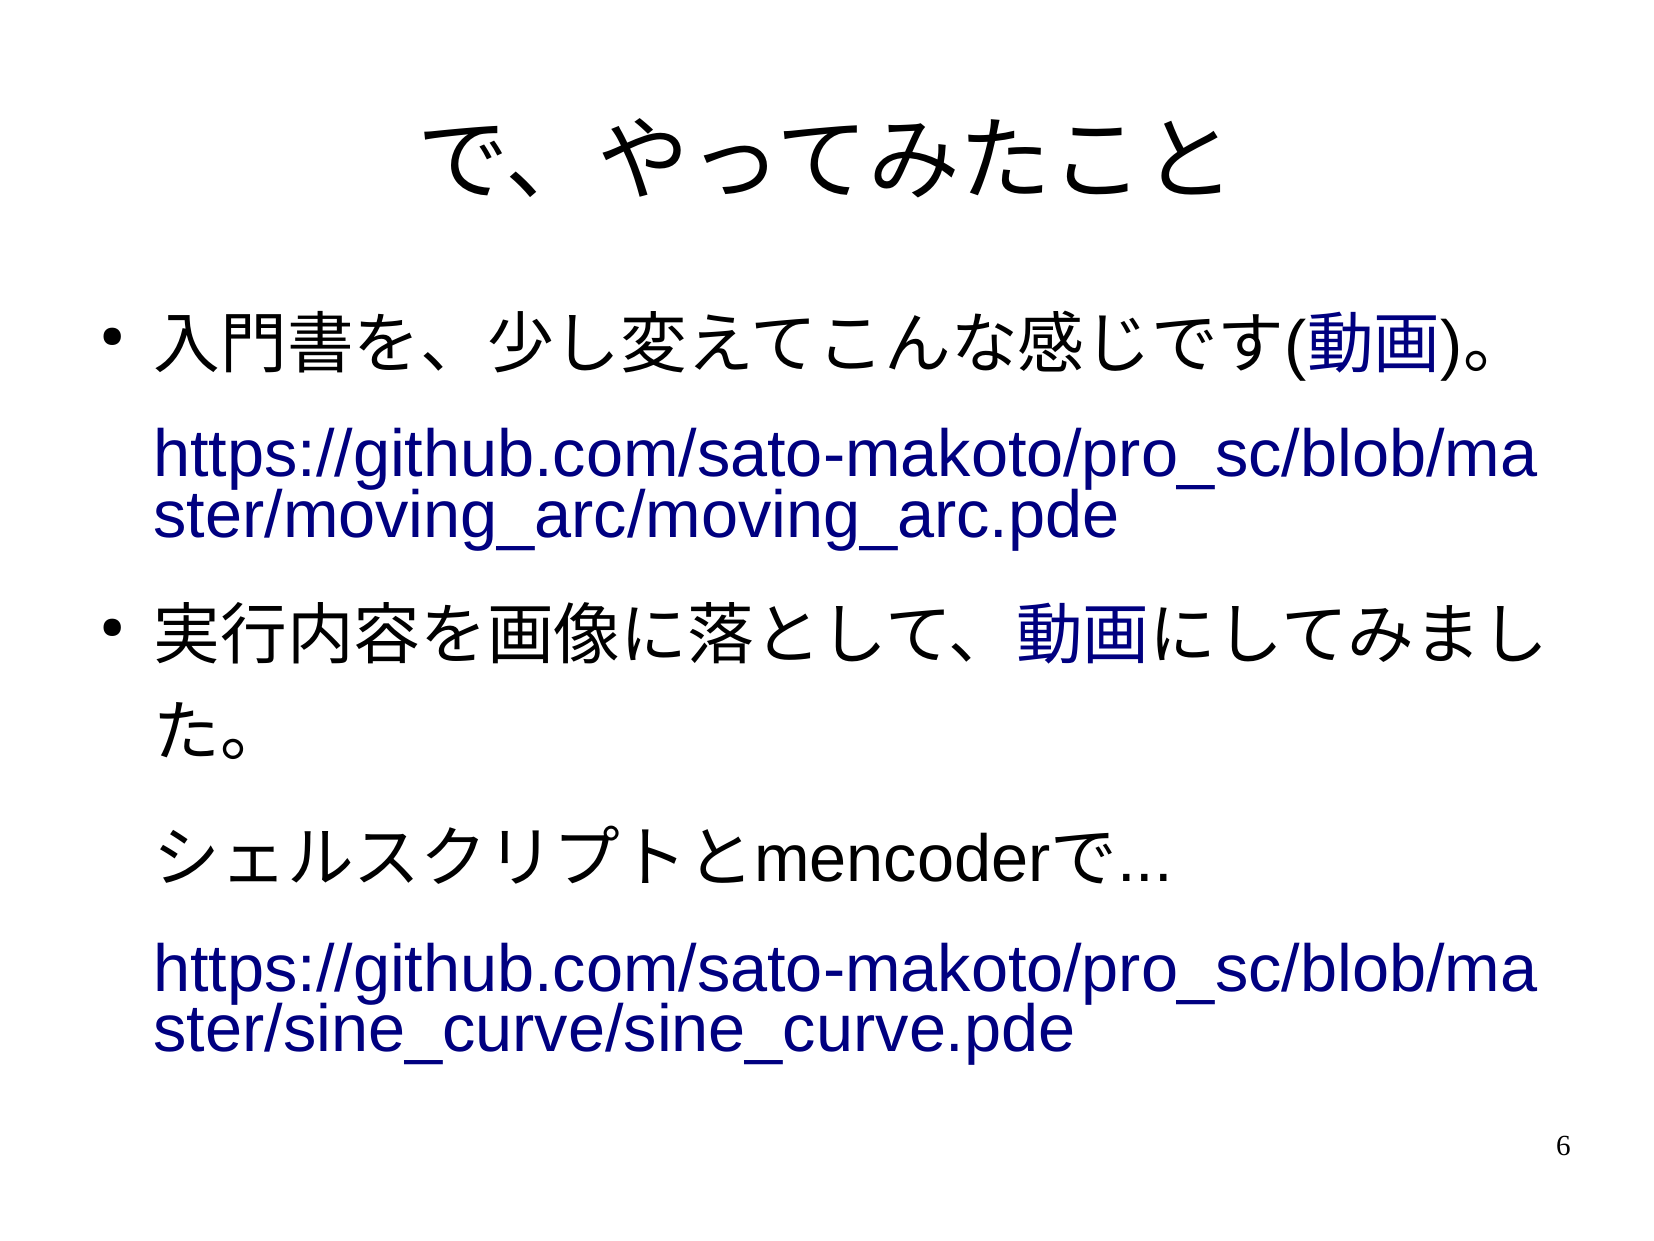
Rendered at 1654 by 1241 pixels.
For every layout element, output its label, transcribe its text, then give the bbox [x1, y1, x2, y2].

list 入門書を、少し変えてこんな感じです(動画)。 https://github.com/sato-makoto/pro_sc/blob/master/moving_arc/moving_arc.pde 実行内容を画像に落として、動画にしてみました。 シェルスクリプトとmencoderで... https://github.com/sato-makoto/pro_sc/blob/master/sine_curve/sine_curve.pde [82, 290, 1571, 1010]
title で、やってみたこと [82, 49, 1571, 257]
